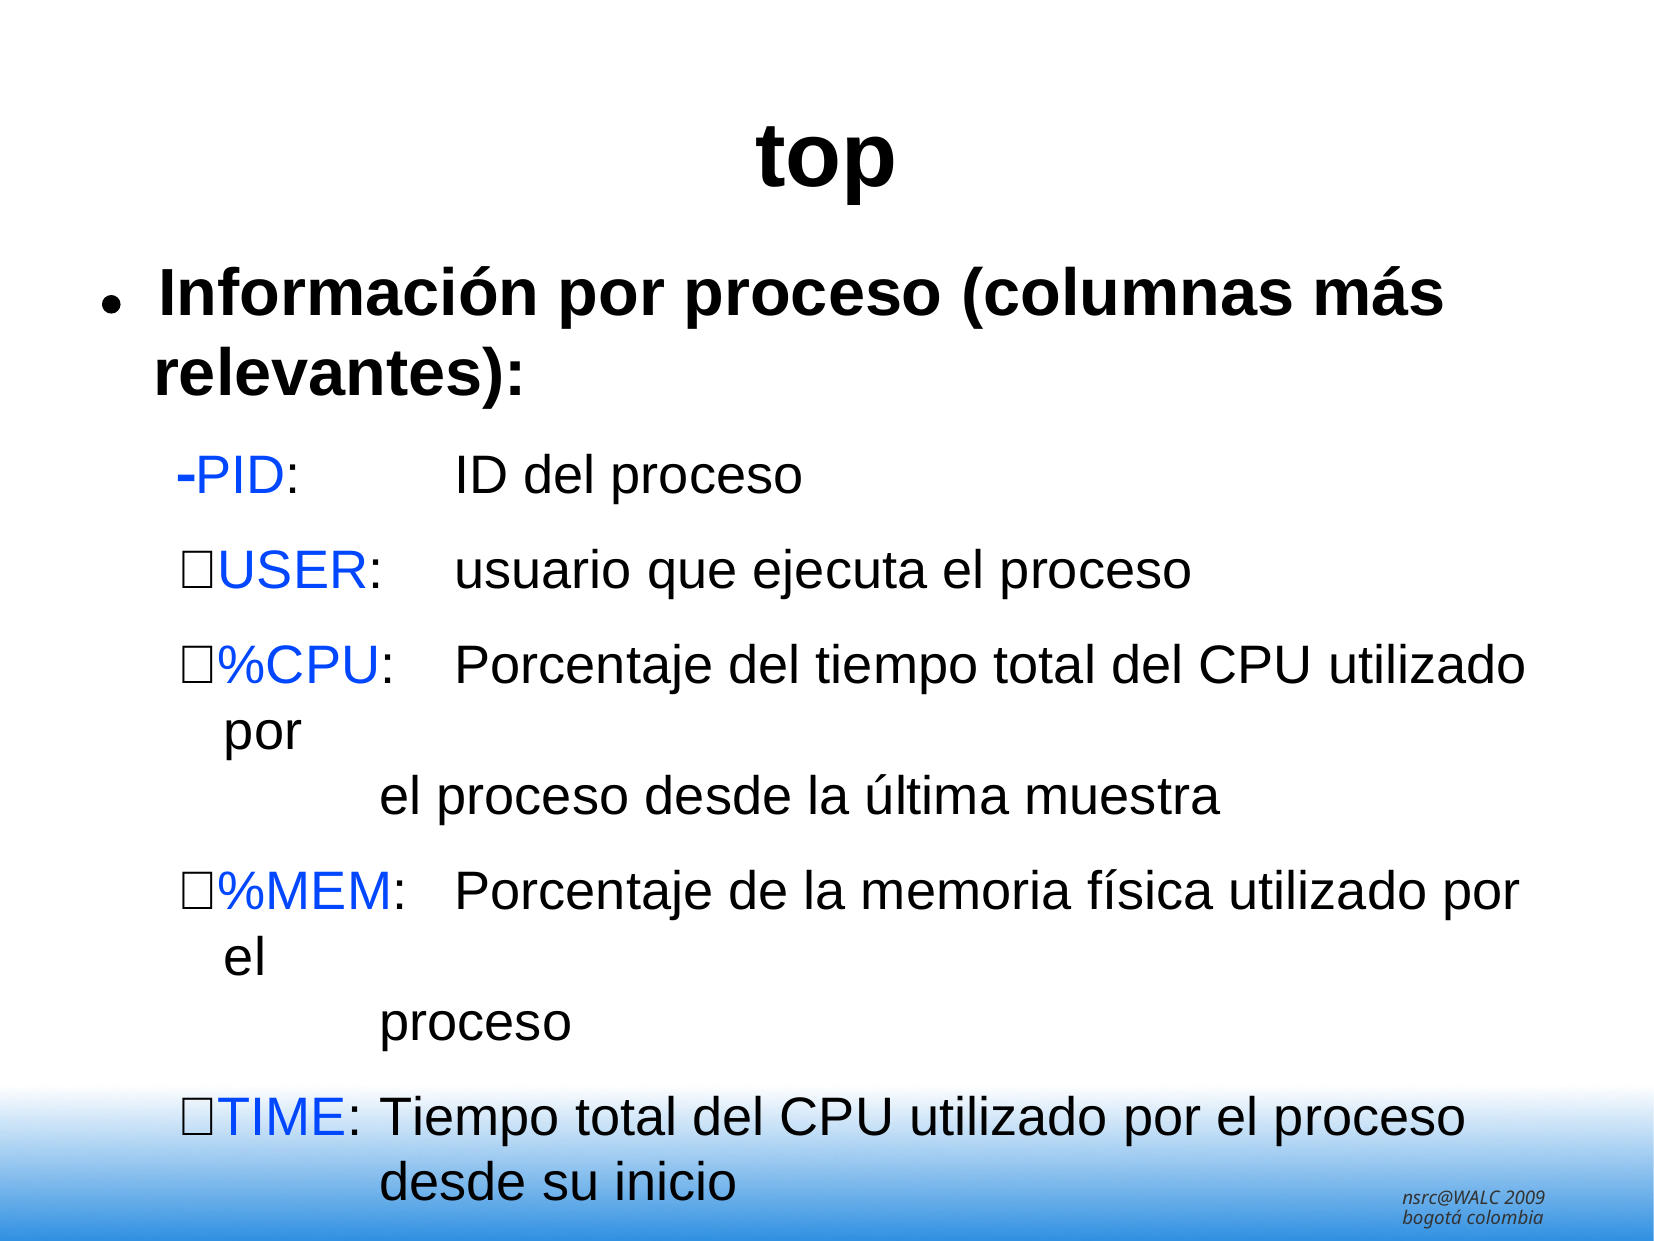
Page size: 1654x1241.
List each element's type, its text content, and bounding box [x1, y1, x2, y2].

list  Información por proceso (columnas más relevantes): PID: ID del proceso USER: usuario que ejecuta el proceso %CPU: Porcentaje del tiempo total del CPU utilizado por el proceso desde la última muestra %MEM: Porcentaje de la memoria física utilizado por el proceso TIME: Tiempo total del CPU utilizado por el proceso desde su inicio [82, 248, 1571, 1081]
title top [82, 49, 1571, 248]
picture [0, 1083, 1654, 1241]
